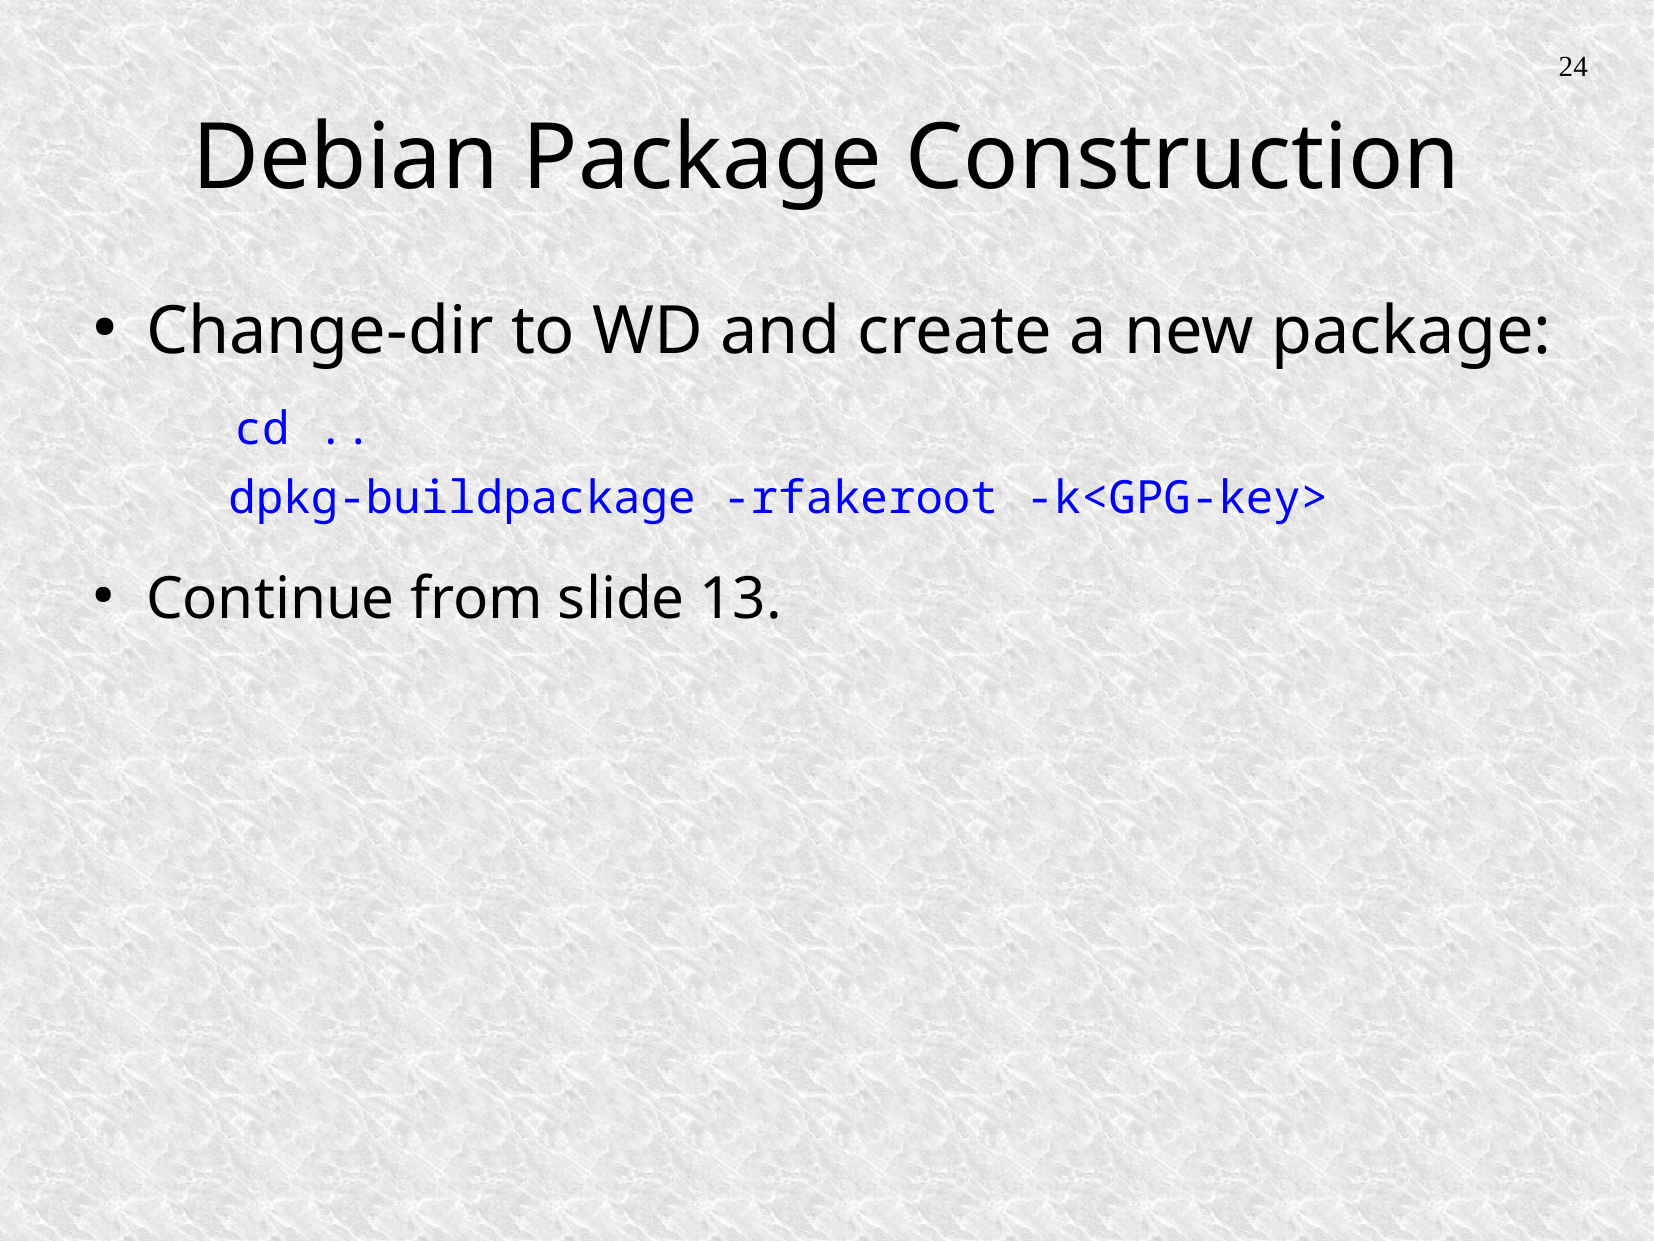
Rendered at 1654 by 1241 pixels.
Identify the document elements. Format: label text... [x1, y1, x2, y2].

picture [0, 0, 1654, 1241]
text_box [89, 267, 119, 338]
list Change-dir to WD and create a new package: cd .. dpkg-buildpackage -rfakeroot -k<GPG-key> Continue from slide 13. [75, 282, 1603, 1206]
title Debian Package Construction [82, 56, 1571, 250]
